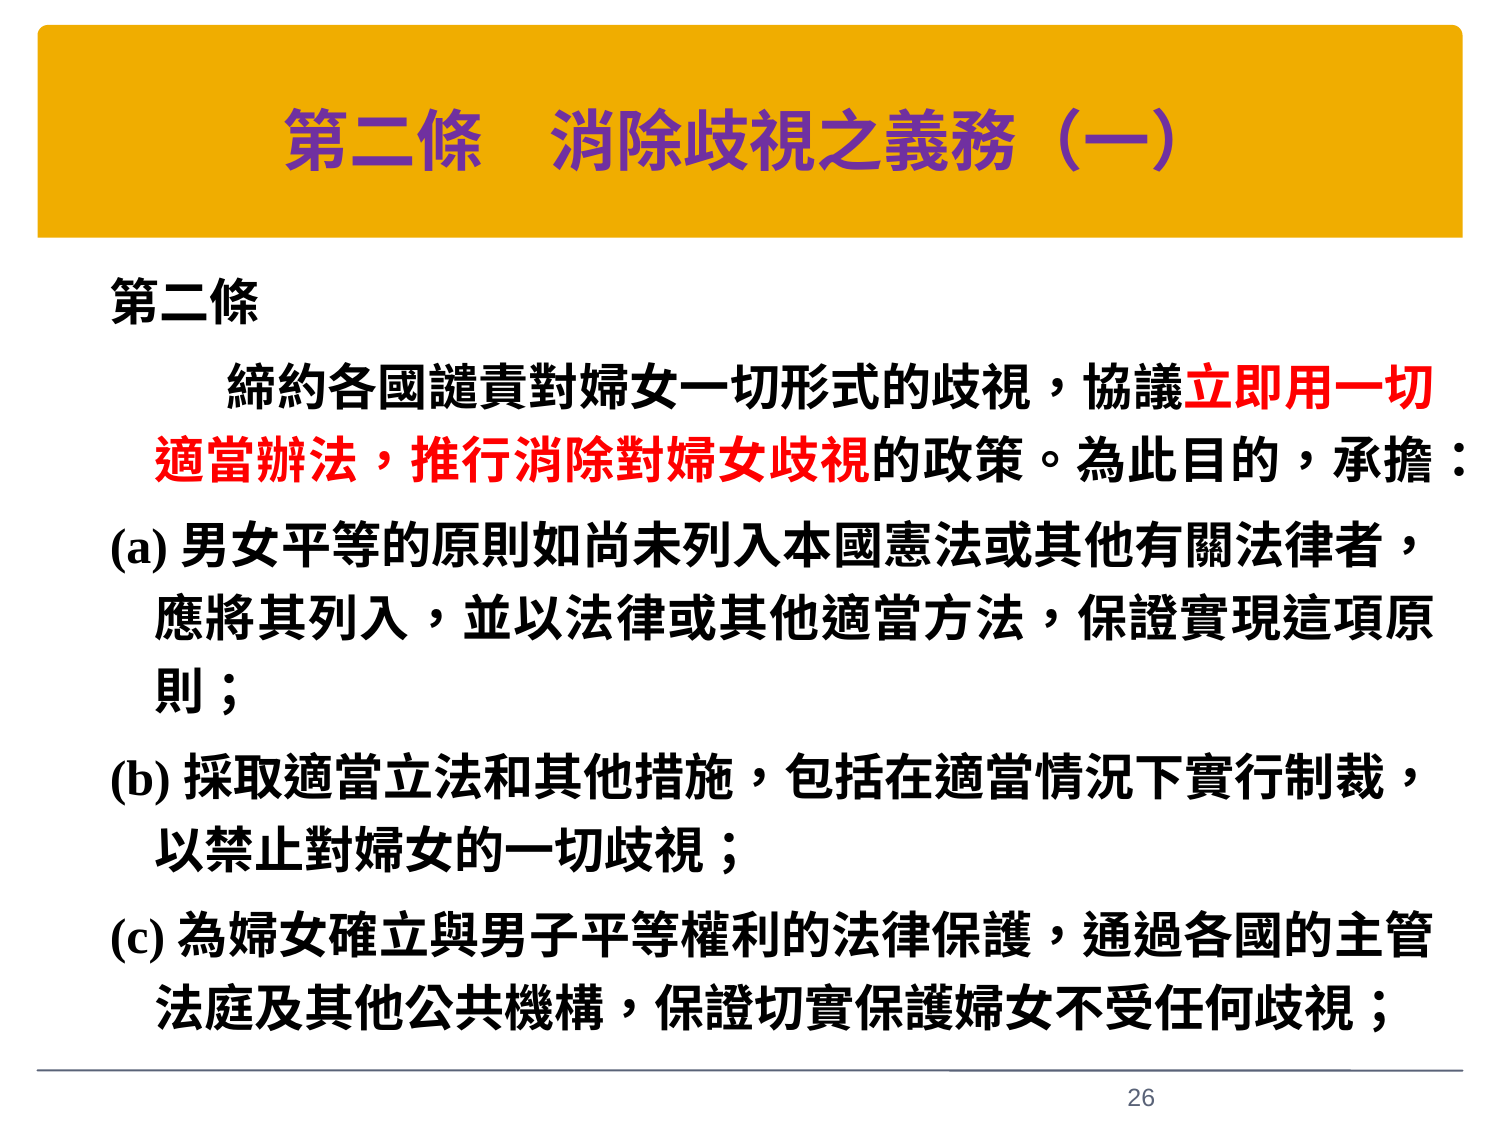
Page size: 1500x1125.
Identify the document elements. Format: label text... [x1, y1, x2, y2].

text_box <編號> [1112, 1069, 1463, 1123]
list 第二條 締約各國譴責對婦女一切形式的歧視，協議立即用一切適當辦法，推行消除對婦女歧視的政策。為此目的，承擔： (a)男女平等的原則如尚未列入本國憲法或其他有關法律者，應將其列入，並以法律或其他適當方法，保證實現這項原則； (b)採取適當立法和其他措施，包括在適當情況下實行制裁，以禁止對婦女的一切歧視； (c)為婦女確立與男子平等權利的法律保護，通過各國的主管法庭及其他公共機構，保證切實保護婦女不受任何歧視； [50, 262, 1451, 1051]
title 第二條 消除歧視之義務（一） [50, 45, 1451, 233]
